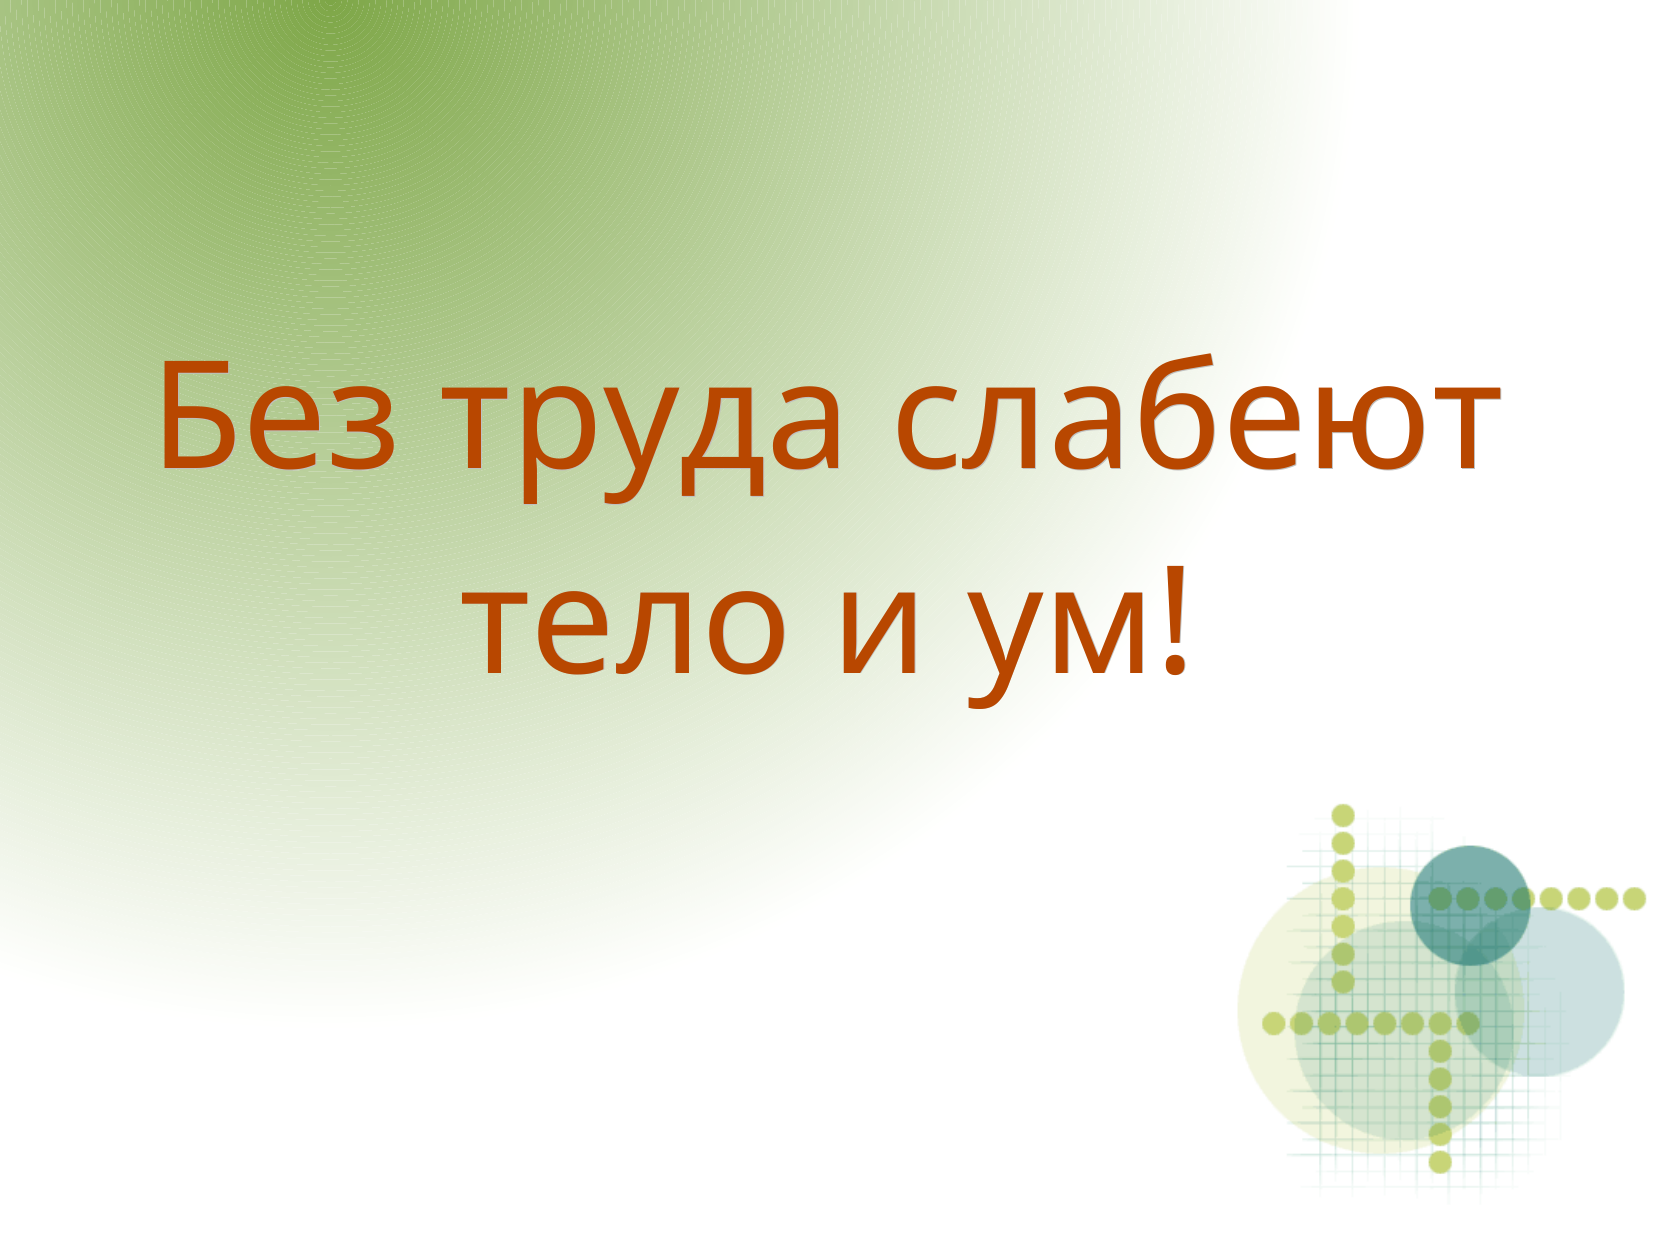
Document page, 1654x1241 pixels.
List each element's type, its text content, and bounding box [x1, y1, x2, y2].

picture [1224, 792, 1654, 1211]
title Без труда слабеют тело и ум! [121, 0, 1534, 659]
